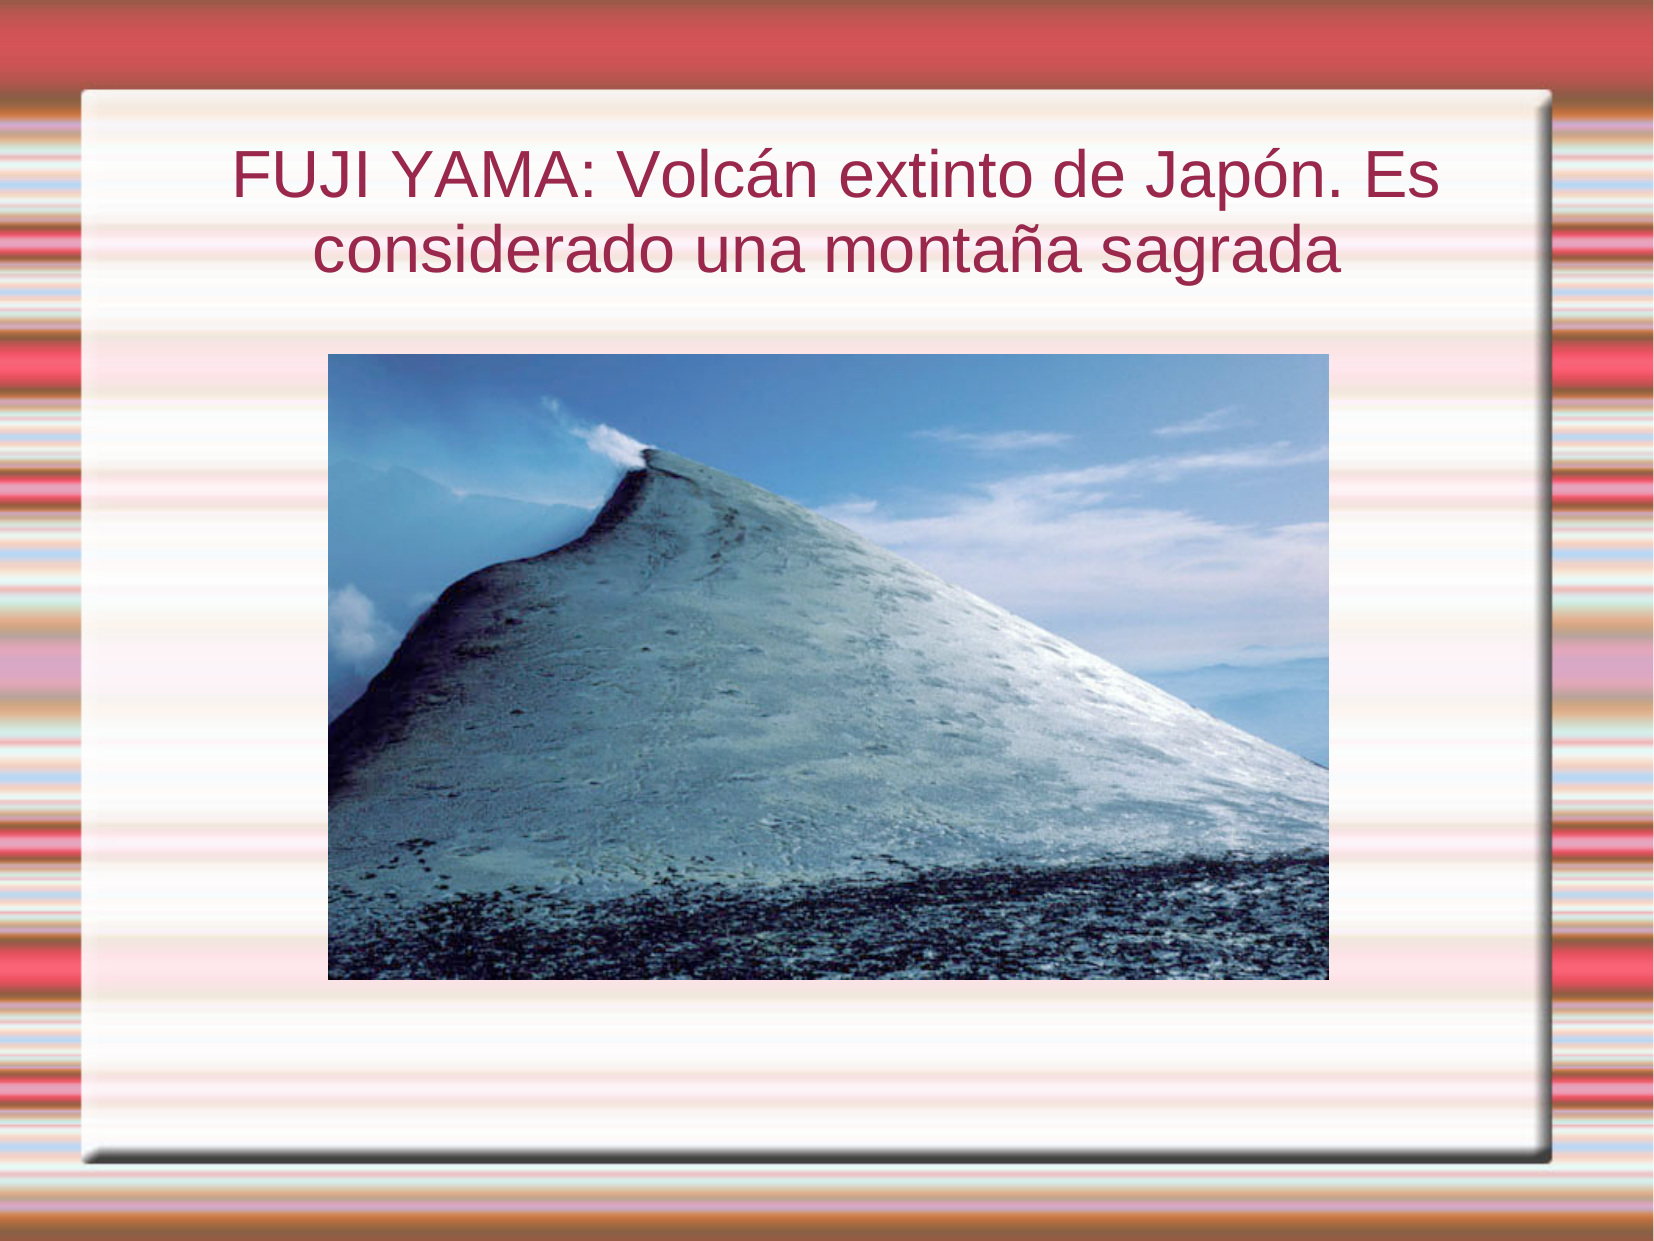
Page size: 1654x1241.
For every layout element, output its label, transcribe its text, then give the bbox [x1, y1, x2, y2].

subtitle FUJI YAMA: Volcán extinto de Japón. Es considerado una montaña sagrada [121, 122, 1534, 1125]
picture [0, 0, 1654, 1241]
